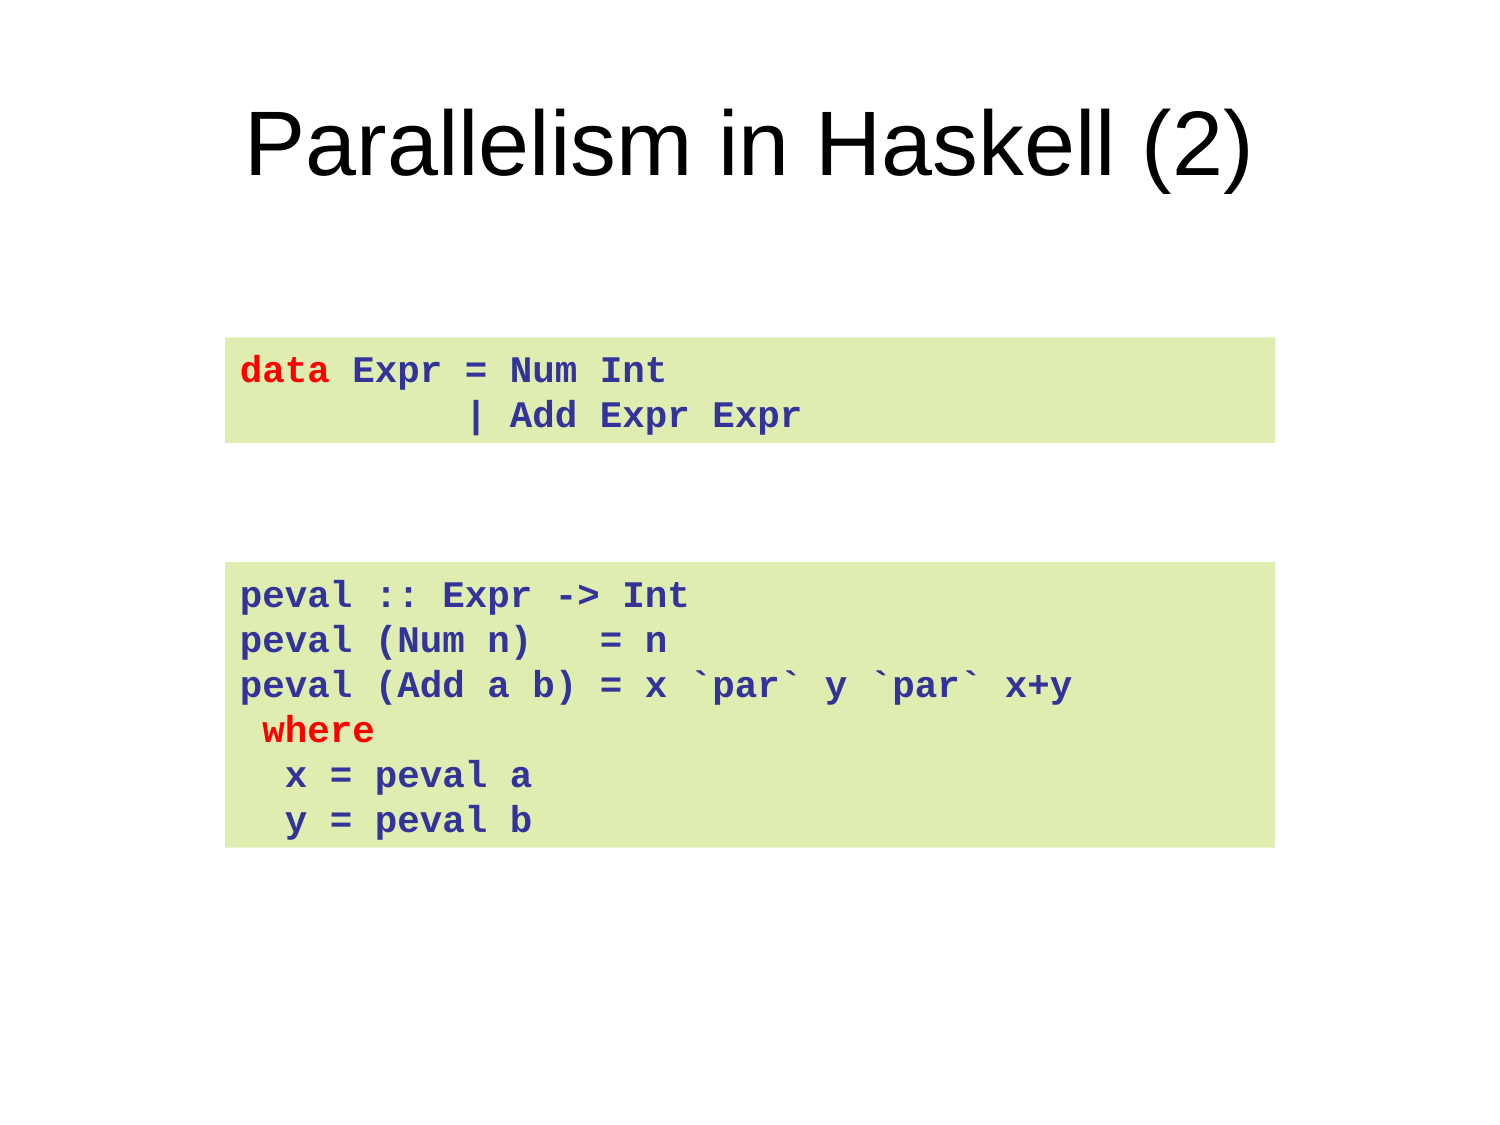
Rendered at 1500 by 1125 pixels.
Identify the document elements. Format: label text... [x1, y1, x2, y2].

title Parallelism in Haskell (2) [75, 44, 1426, 233]
text_box data Expr = Num Int | Add Expr Expr [225, 337, 1276, 443]
text_box peval :: Expr -> Int peval (Num n) = n peval (Add a b) = x `par` y `par` x+y where x = peval a y = peval b [225, 562, 1276, 848]
